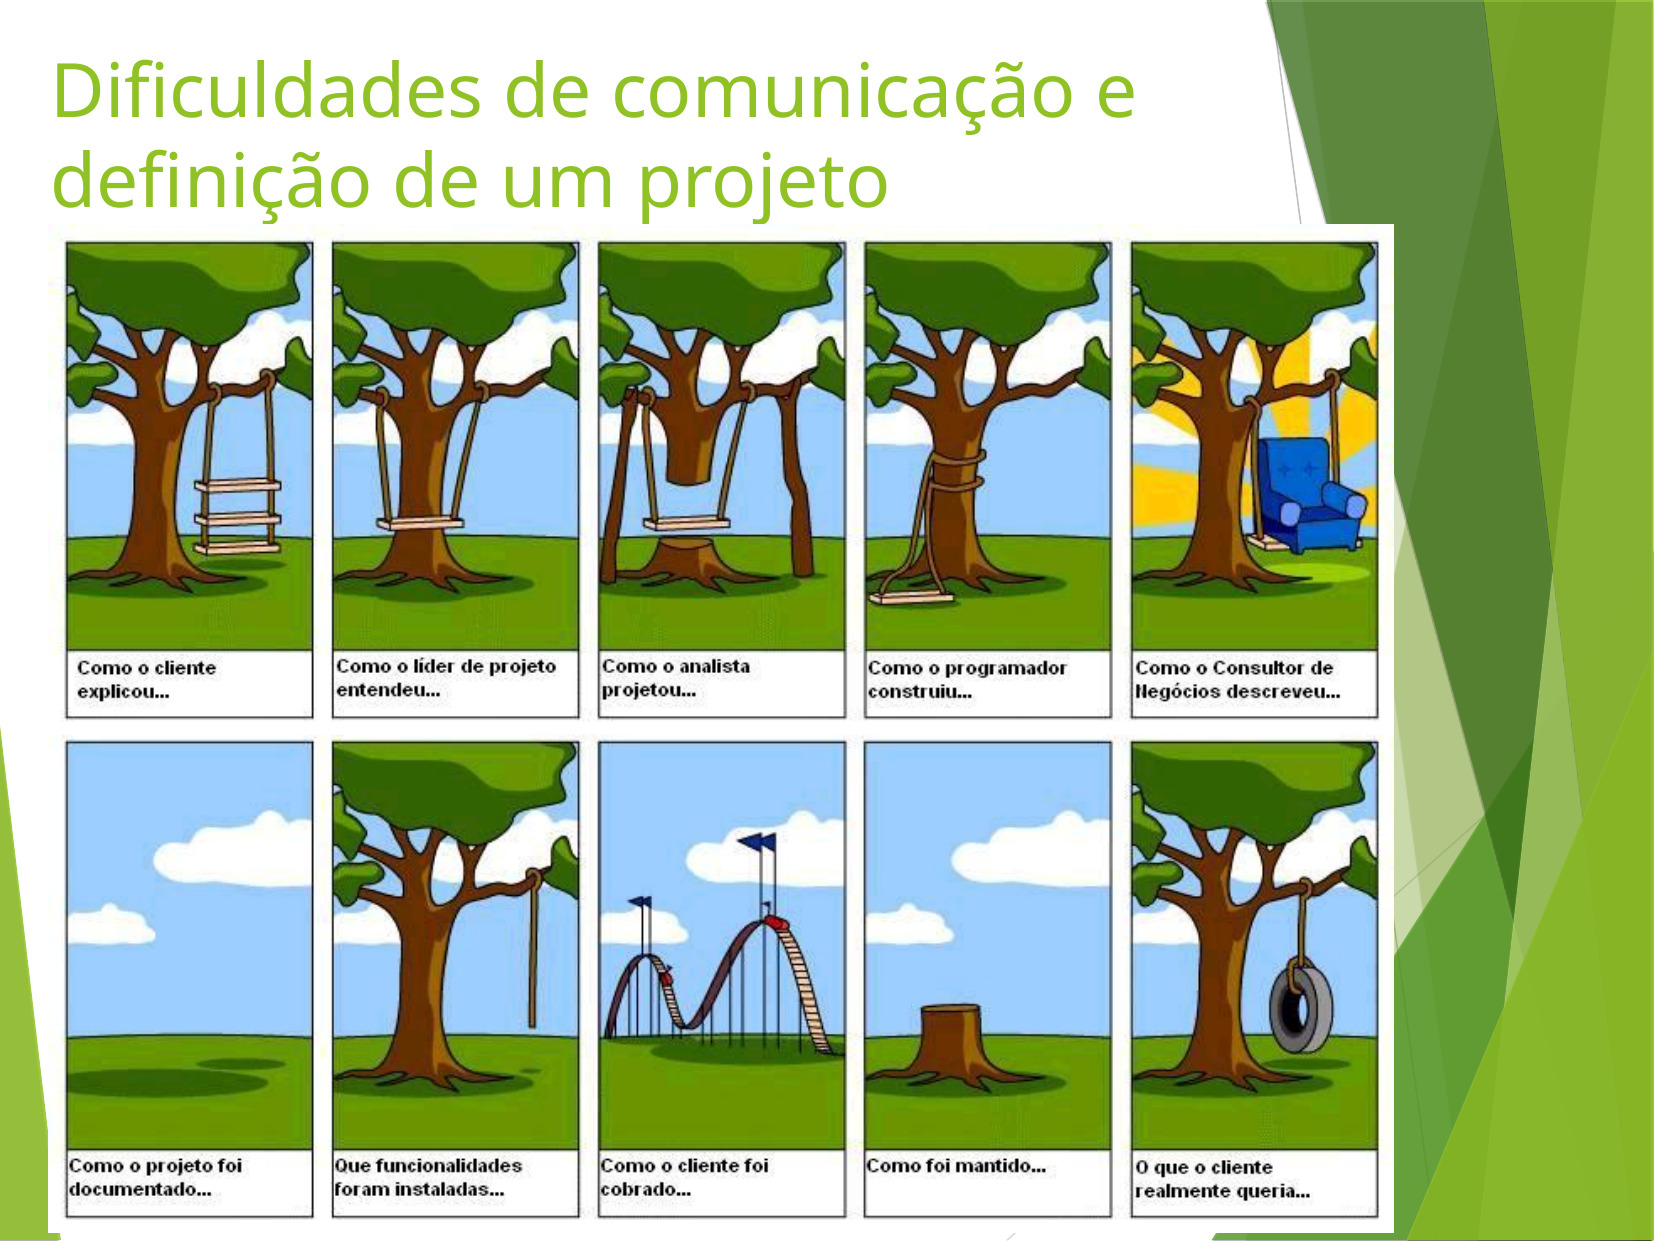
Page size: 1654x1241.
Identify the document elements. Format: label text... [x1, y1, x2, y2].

title Dificuldades de comunicação e definição de um projeto [35, 35, 1347, 275]
picture [48, 224, 1394, 1234]
